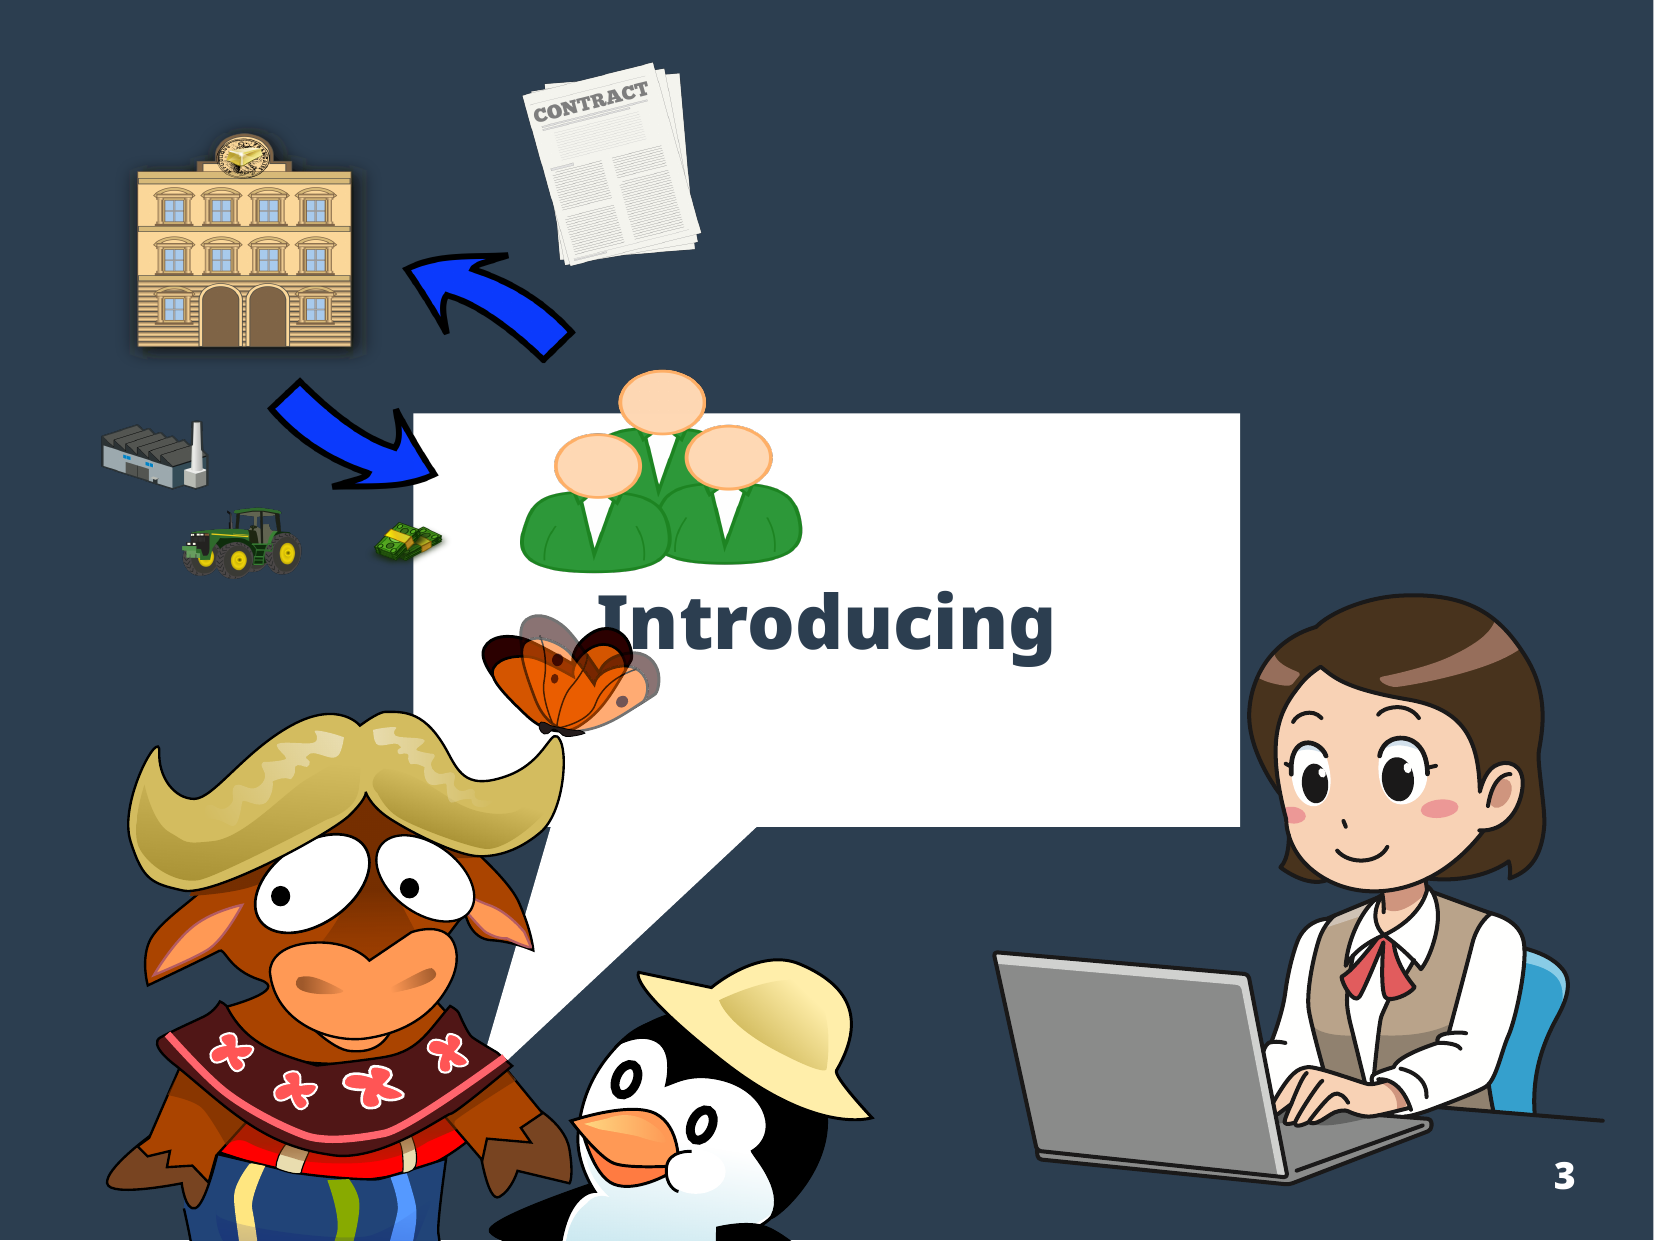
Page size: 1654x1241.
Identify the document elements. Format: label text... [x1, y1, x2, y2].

picture [61, 35, 894, 579]
picture [70, 614, 909, 1241]
picture [992, 590, 1608, 1187]
title Introducing [442, 442, 1211, 798]
